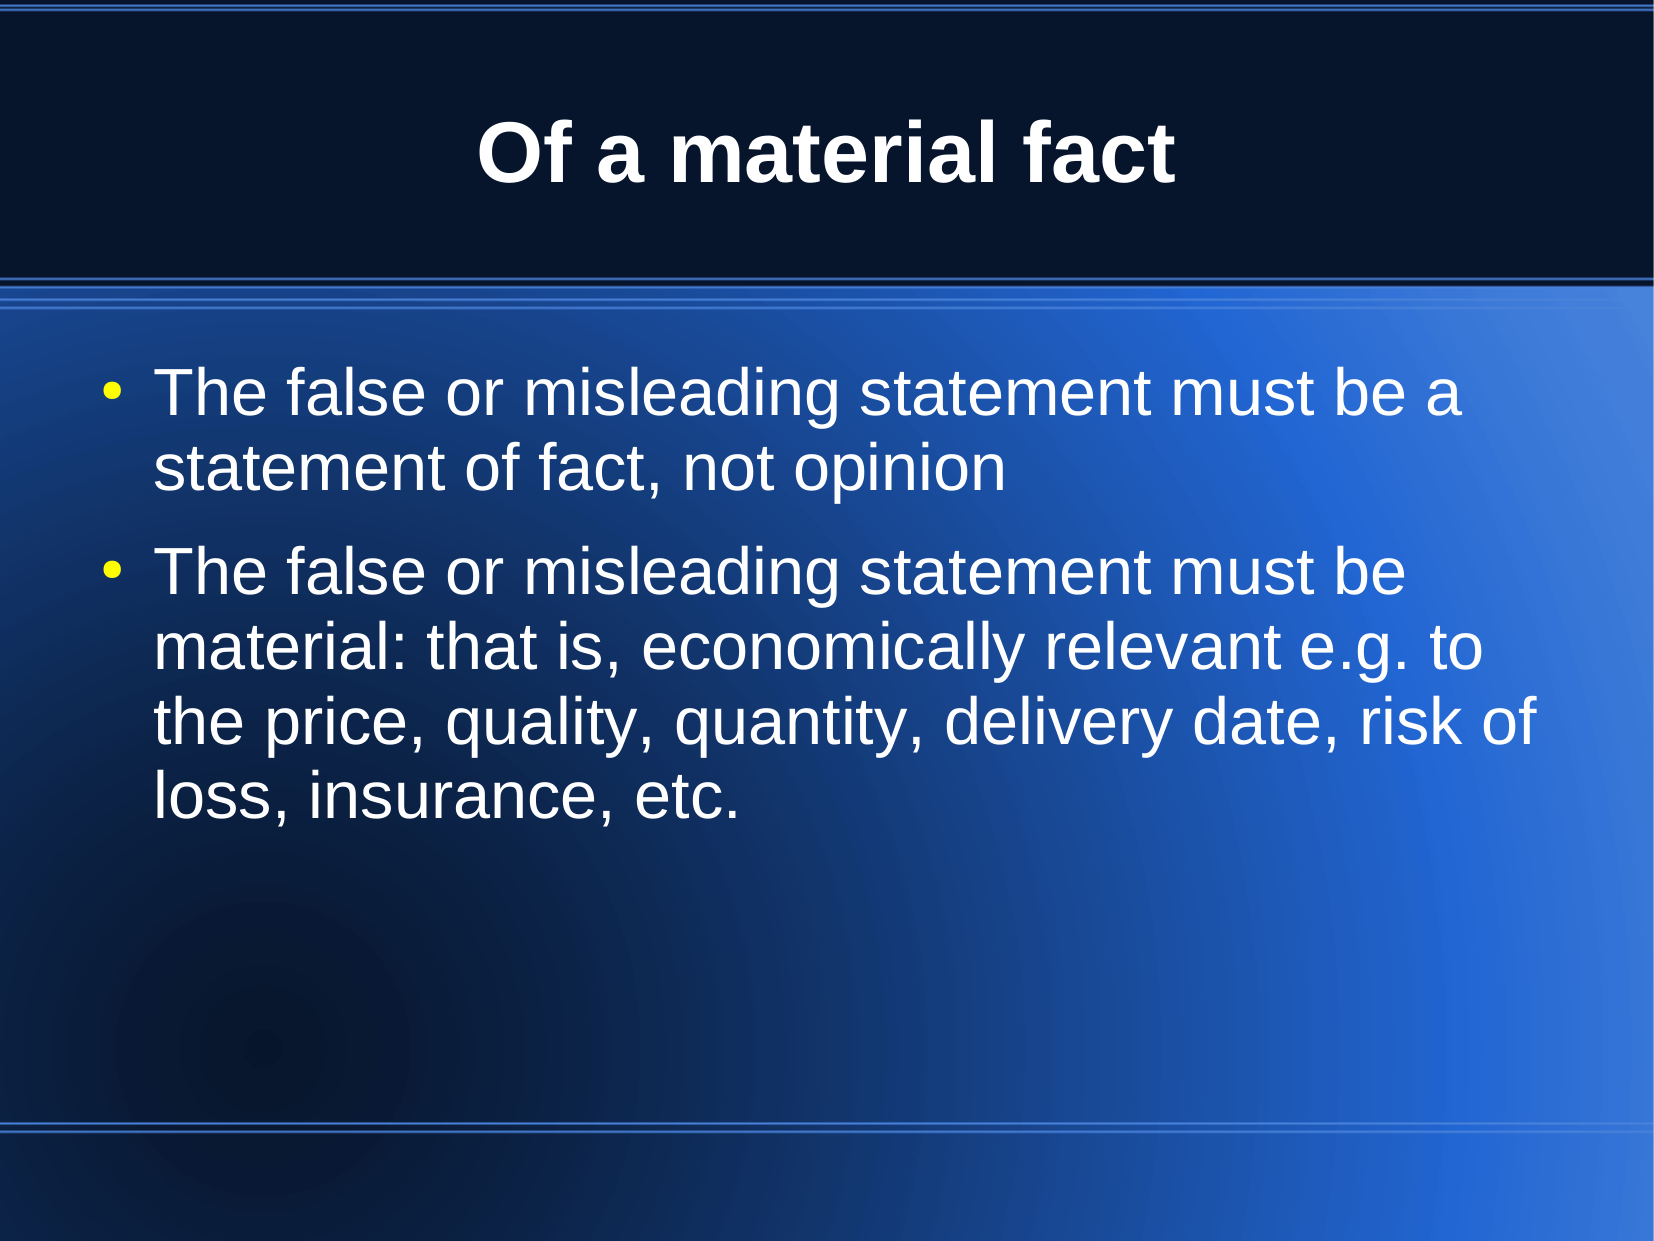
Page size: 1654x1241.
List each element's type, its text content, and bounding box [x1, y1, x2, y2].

title Of a material fact [82, 49, 1571, 257]
list The false or misleading statement must be a statement of fact, not opinion The false or misleading statement must be material: that is, economically relevant e.g. to the price, quality, quantity, delivery date, risk of loss, insurance, etc. [82, 355, 1571, 1058]
picture [0, 0, 1654, 1241]
